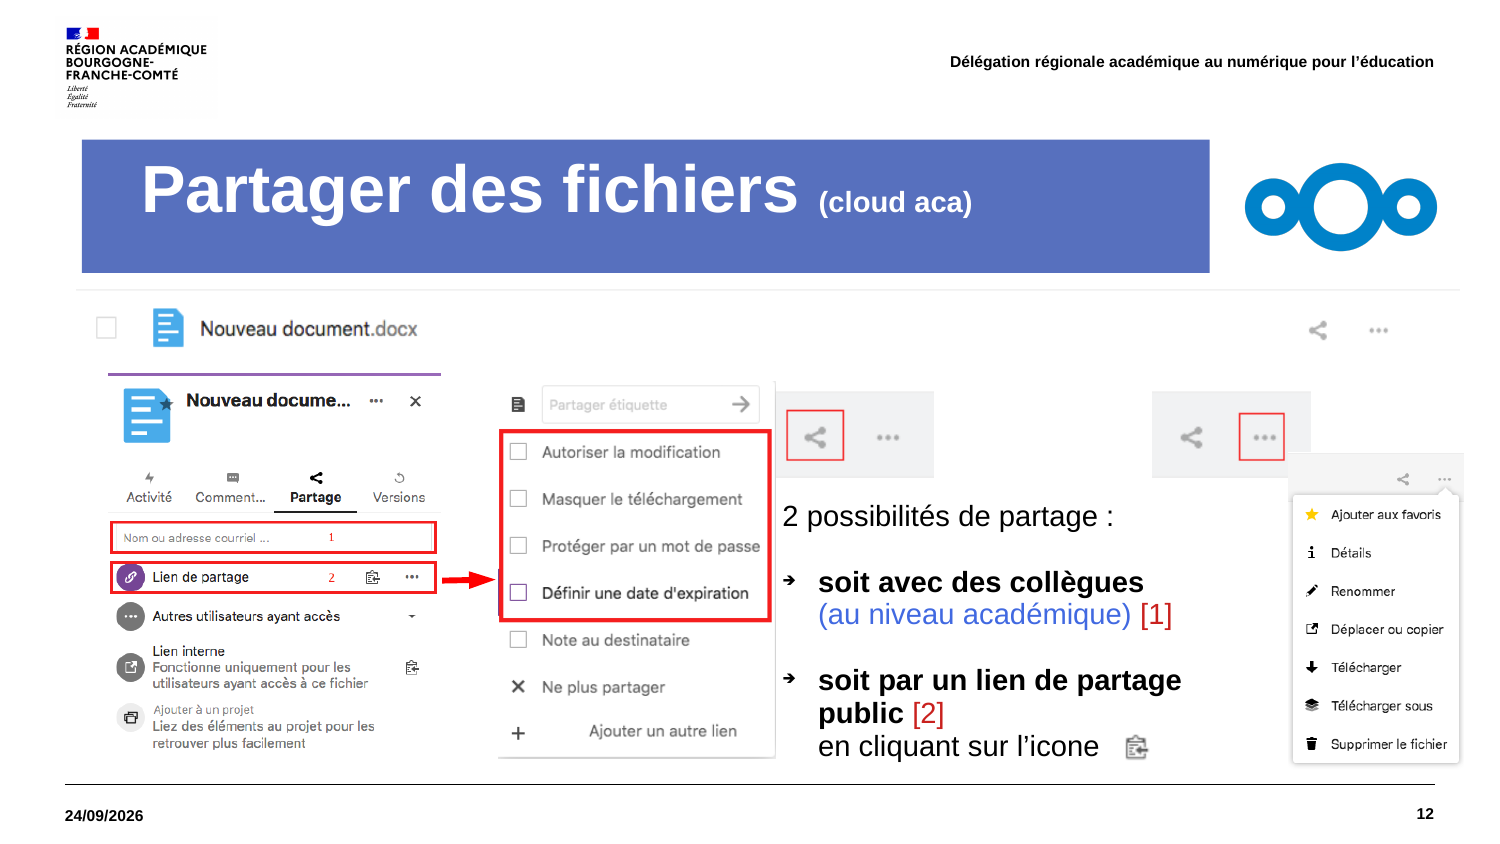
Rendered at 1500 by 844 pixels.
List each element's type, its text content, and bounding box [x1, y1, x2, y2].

picture [1152, 390, 1464, 770]
picture [1221, 139, 1461, 275]
picture [1117, 732, 1154, 768]
text_box 31/01/2023 [64, 787, 245, 843]
picture [76, 288, 1460, 365]
picture [55, 16, 218, 119]
text_box <numéro> [1213, 784, 1435, 843]
text_box Délégation régionale académique au numérique pour l’éducation [470, 32, 1435, 91]
text_box Partager des fichiers (cloud aca) [81, 139, 1210, 273]
text_box 2 possibilités de partage : soit avec des collègues (au niveau académique) [1] soit par un lien de partage public [2] en cliquant sur l’icone [767, 492, 1233, 803]
picture [498, 381, 934, 759]
picture [108, 373, 442, 783]
